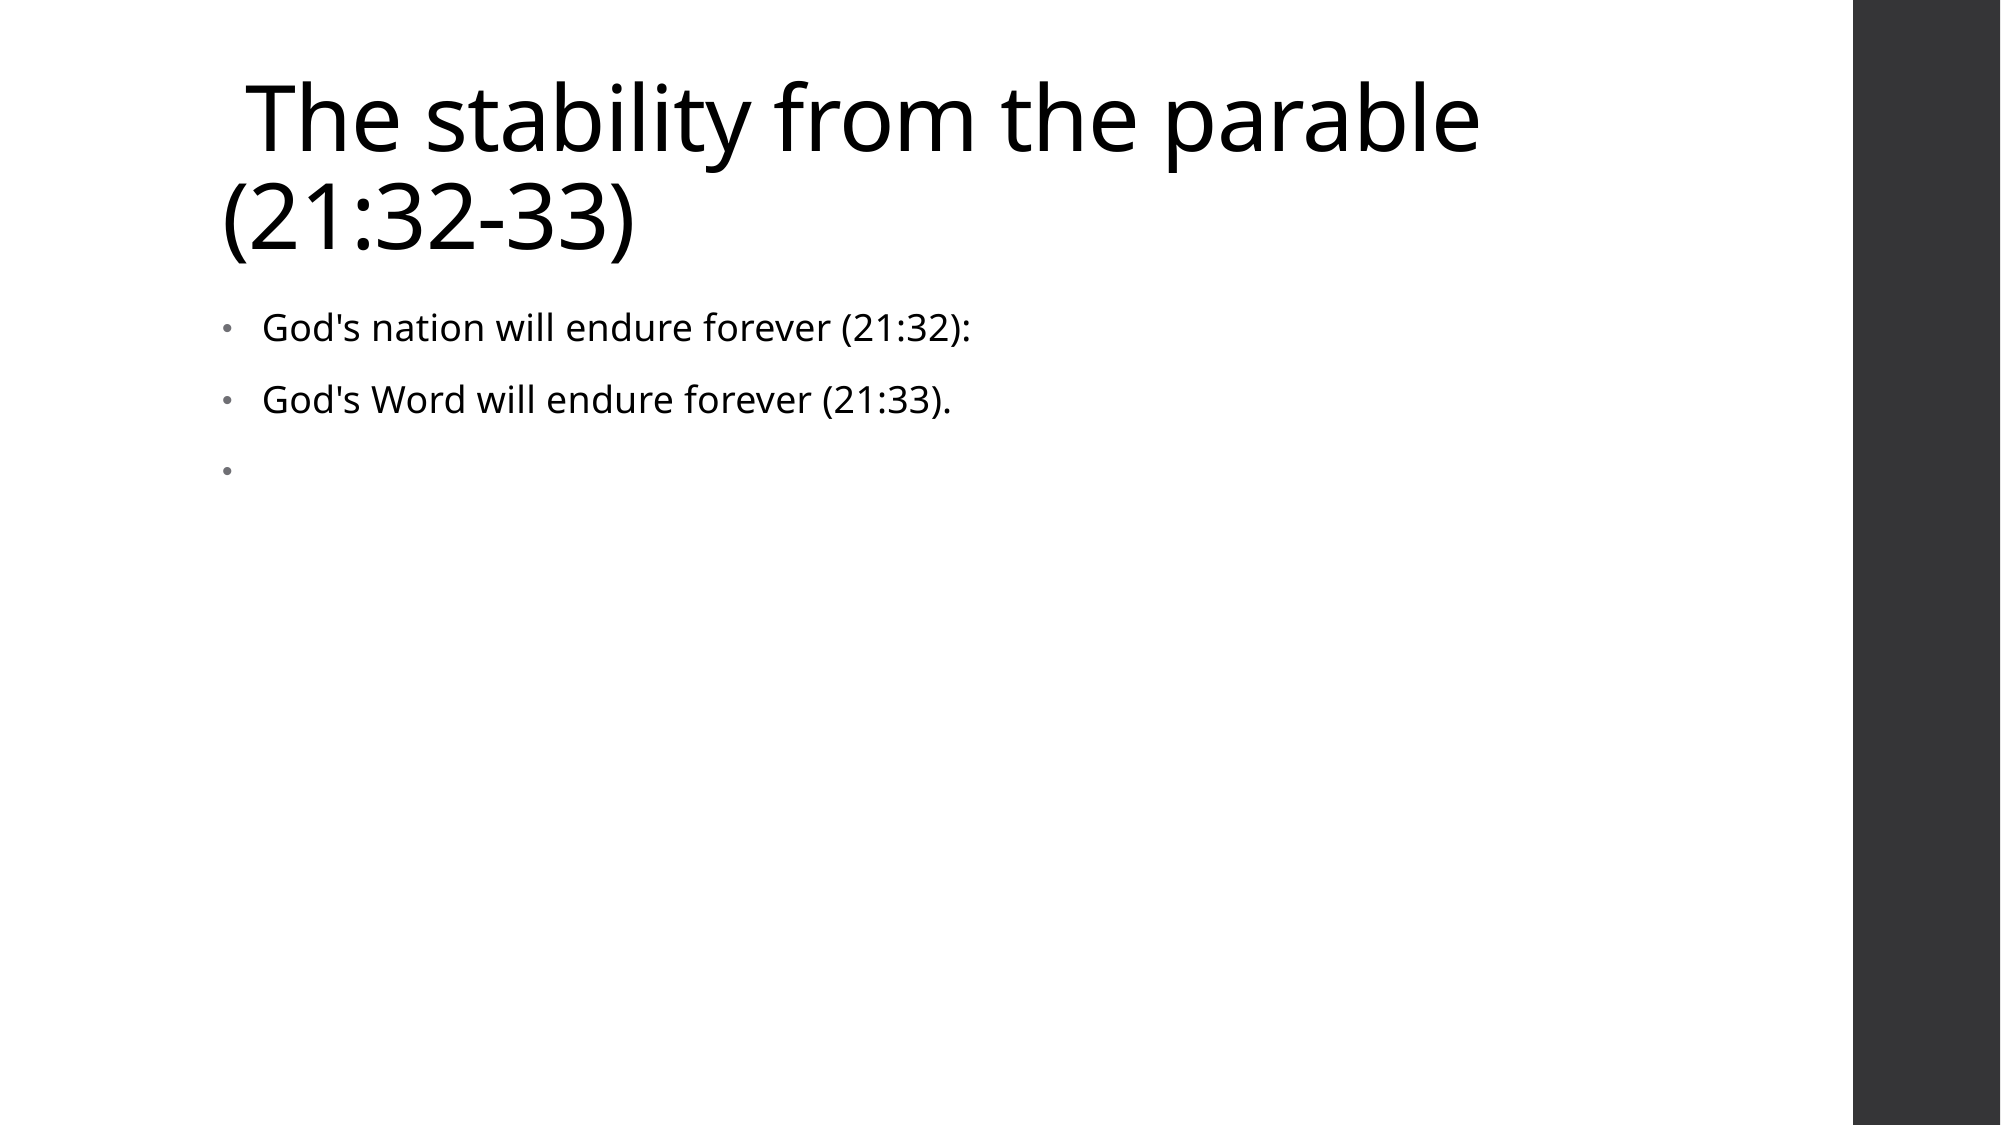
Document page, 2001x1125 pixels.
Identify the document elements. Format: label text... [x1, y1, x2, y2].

title The stability from the parable (21:32-33) [206, 60, 1797, 278]
list God's nation will endure forever (21:32): God's Word will endure forever (21:33). [206, 299, 1617, 1014]
